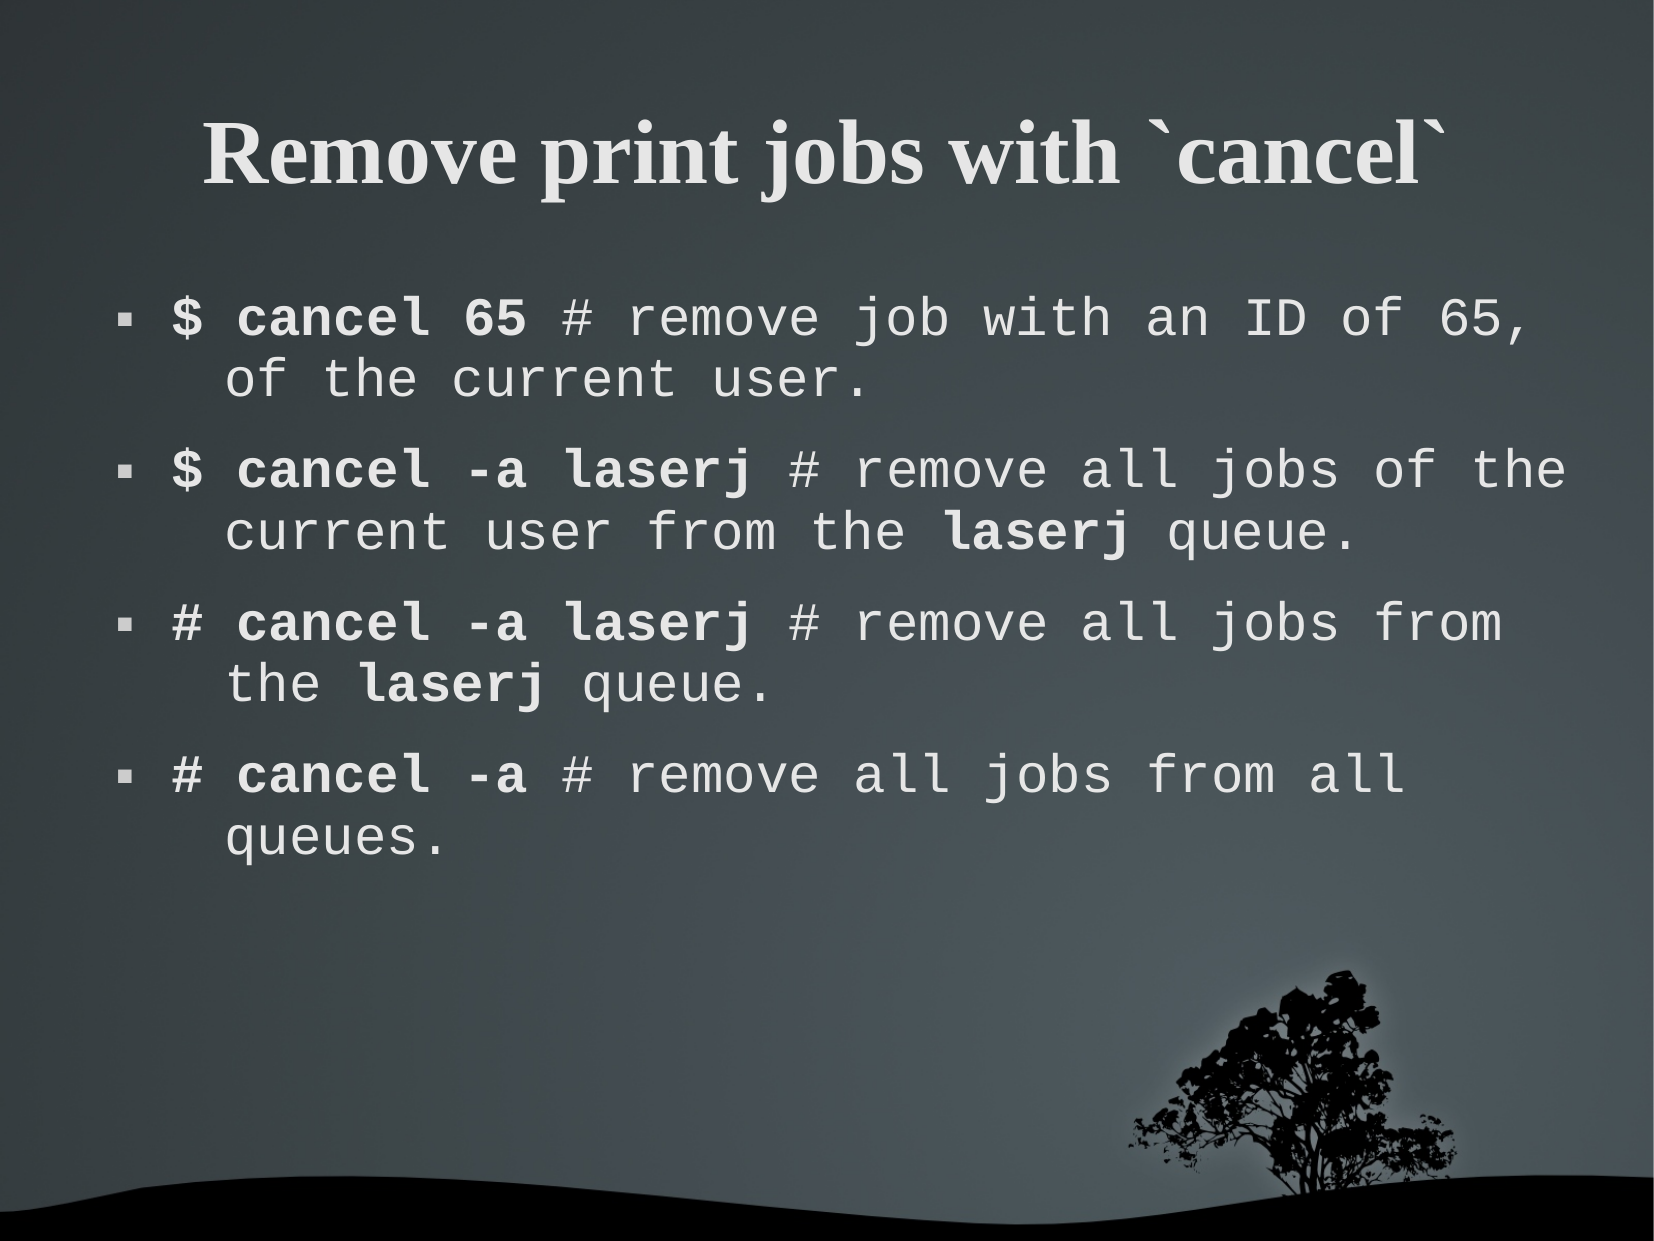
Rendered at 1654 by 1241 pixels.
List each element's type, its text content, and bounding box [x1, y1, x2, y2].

picture [0, 0, 1654, 1241]
title Remove print jobs with `cancel` [82, 33, 1571, 273]
list $ cancel 65 # remove job with an ID of 65, of the current user. $ cancel -a laserj # remove all jobs of the current user from the laserj queue. # cancel -a laserj # remove all jobs from the laserj queue. # cancel -a # remove all jobs from all queues. [82, 290, 1571, 1109]
